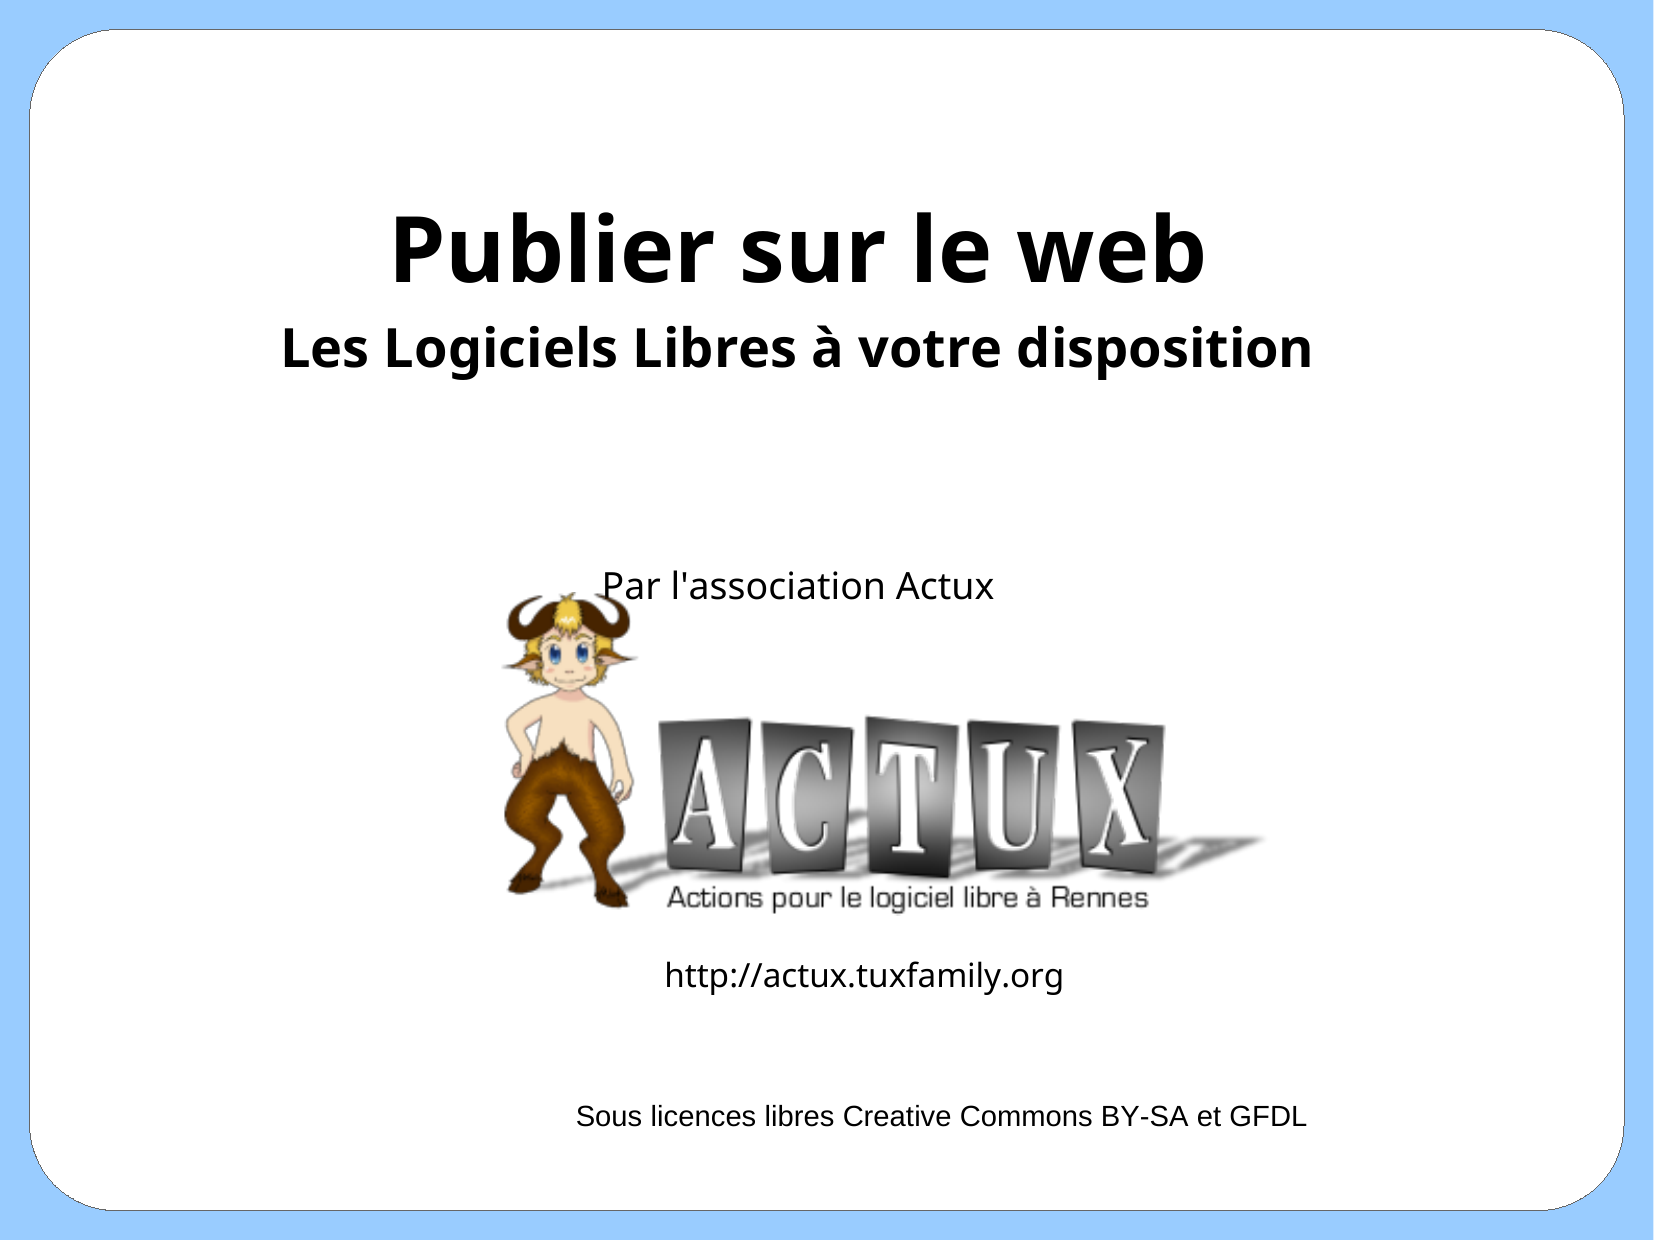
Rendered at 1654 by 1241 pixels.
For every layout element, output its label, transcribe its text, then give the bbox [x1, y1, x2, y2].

picture [501, 592, 1270, 916]
text_box http://actux.tuxfamily.org [649, 944, 1123, 1034]
text_box Publier sur le web Les Logiciels Libres à votre disposition Par l'association Actux [265, 177, 1506, 572]
text_box [29, 29, 1625, 1211]
text_box Sous licences libres Creative Commons BY-SA et GFDL [561, 1092, 1190, 1144]
